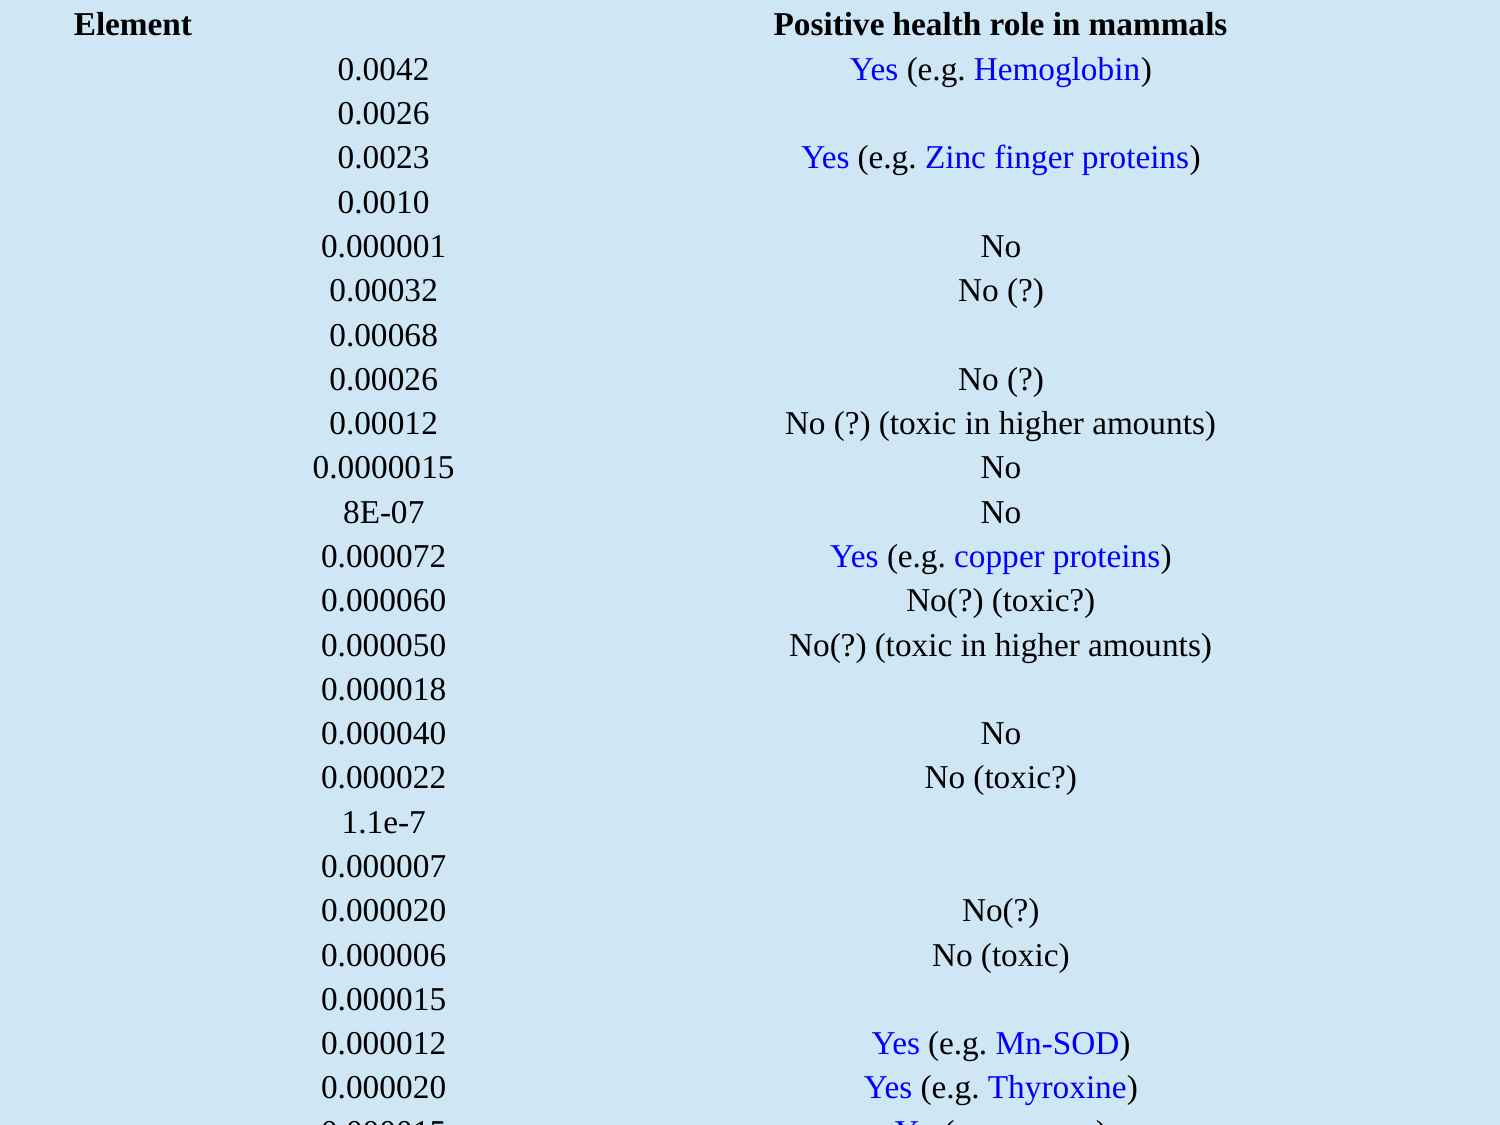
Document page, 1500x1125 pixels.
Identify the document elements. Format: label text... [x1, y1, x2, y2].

table_cell [502, 842, 1500, 886]
table_cell Yes (e.g. copper proteins) [502, 531, 1500, 576]
table_cell [0, 399, 266, 443]
table_cell 0.0023 [266, 133, 502, 177]
table_cell 0.0000015 [266, 443, 502, 487]
table_cell 0.000020 [266, 1063, 502, 1107]
table_cell 0.0042 [266, 44, 502, 89]
table_cell Yes (e.g. Zinc finger proteins) [502, 133, 1500, 177]
table_cell [0, 930, 266, 974]
table_header [266, 0, 502, 44]
table_cell No [502, 487, 1500, 531]
table_cell 8E-07 [266, 487, 502, 531]
table_cell [502, 974, 1500, 1019]
table_header Element [0, 0, 266, 44]
table_cell No [502, 443, 1500, 487]
table_cell No [502, 709, 1500, 753]
table_cell 0.000007 [266, 842, 502, 886]
table_cell [0, 709, 266, 753]
table_cell 0.000015 [266, 1107, 502, 1125]
table_cell 0.000072 [266, 531, 502, 576]
table_cell [0, 354, 266, 399]
table_cell [0, 620, 266, 664]
table_cell 0.0010 [266, 177, 502, 221]
table_cell 0.000018 [266, 664, 502, 709]
table_cell [0, 1107, 266, 1125]
table_cell No (toxic) [502, 930, 1500, 974]
table_header Positive health role in mammals [502, 0, 1500, 44]
table_cell 0.000022 [266, 753, 502, 797]
table_cell 0.0026 [266, 89, 502, 133]
table_cell No (?) (toxic in higher amounts) [502, 399, 1500, 443]
table_cell [502, 797, 1500, 842]
table_cell No (?) [502, 266, 1500, 310]
table_cell 0.000020 [266, 886, 502, 930]
table_cell [0, 974, 266, 1019]
table_cell 0.000012 [266, 1019, 502, 1063]
table_cell [0, 266, 266, 310]
table_cell [0, 842, 266, 886]
table_cell 0.000060 [266, 576, 502, 620]
table_cell [502, 177, 1500, 221]
table_cell [0, 576, 266, 620]
table_cell [0, 443, 266, 487]
table_cell [0, 89, 266, 133]
table_cell No (toxic?) [502, 753, 1500, 797]
table_cell [502, 664, 1500, 709]
table_cell [0, 487, 266, 531]
table_cell [0, 133, 266, 177]
table_cell 0.000040 [266, 709, 502, 753]
table_cell [0, 531, 266, 576]
table_cell 0.000015 [266, 974, 502, 1019]
table_cell 0.000050 [266, 620, 502, 664]
table_cell [0, 1019, 266, 1063]
table_cell 0.00032 [266, 266, 502, 310]
table_cell 0.00068 [266, 310, 502, 354]
table_cell [0, 753, 266, 797]
table_cell No (?) [502, 354, 1500, 399]
table_cell 0.000006 [266, 930, 502, 974]
table_cell 0.00012 [266, 399, 502, 443]
table_cell No [502, 221, 1500, 266]
table_cell 0.000001 [266, 221, 502, 266]
table_cell [0, 310, 266, 354]
table_cell No(?) (toxic in higher amounts) [502, 620, 1500, 664]
table_cell Yes (e.g. Hemoglobin) [502, 44, 1500, 89]
table_cell [0, 1063, 266, 1107]
table_cell [0, 221, 266, 266]
table_cell No(?) [502, 886, 1500, 930]
table_cell 1.1e-7 [266, 797, 502, 842]
table_cell [502, 89, 1500, 133]
table_cell Yes(e.g. urease) [502, 1107, 1500, 1125]
table_cell [502, 310, 1500, 354]
table_cell Yes (e.g. Thyroxine) [502, 1063, 1500, 1107]
table_cell 0.00026 [266, 354, 502, 399]
table_cell [0, 664, 266, 709]
table_cell [0, 797, 266, 842]
table_cell No(?) (toxic?) [502, 576, 1500, 620]
table_cell [0, 44, 266, 89]
table_cell [0, 177, 266, 221]
table_cell Yes (e.g. Mn-SOD) [502, 1019, 1500, 1063]
table_cell [0, 886, 266, 930]
